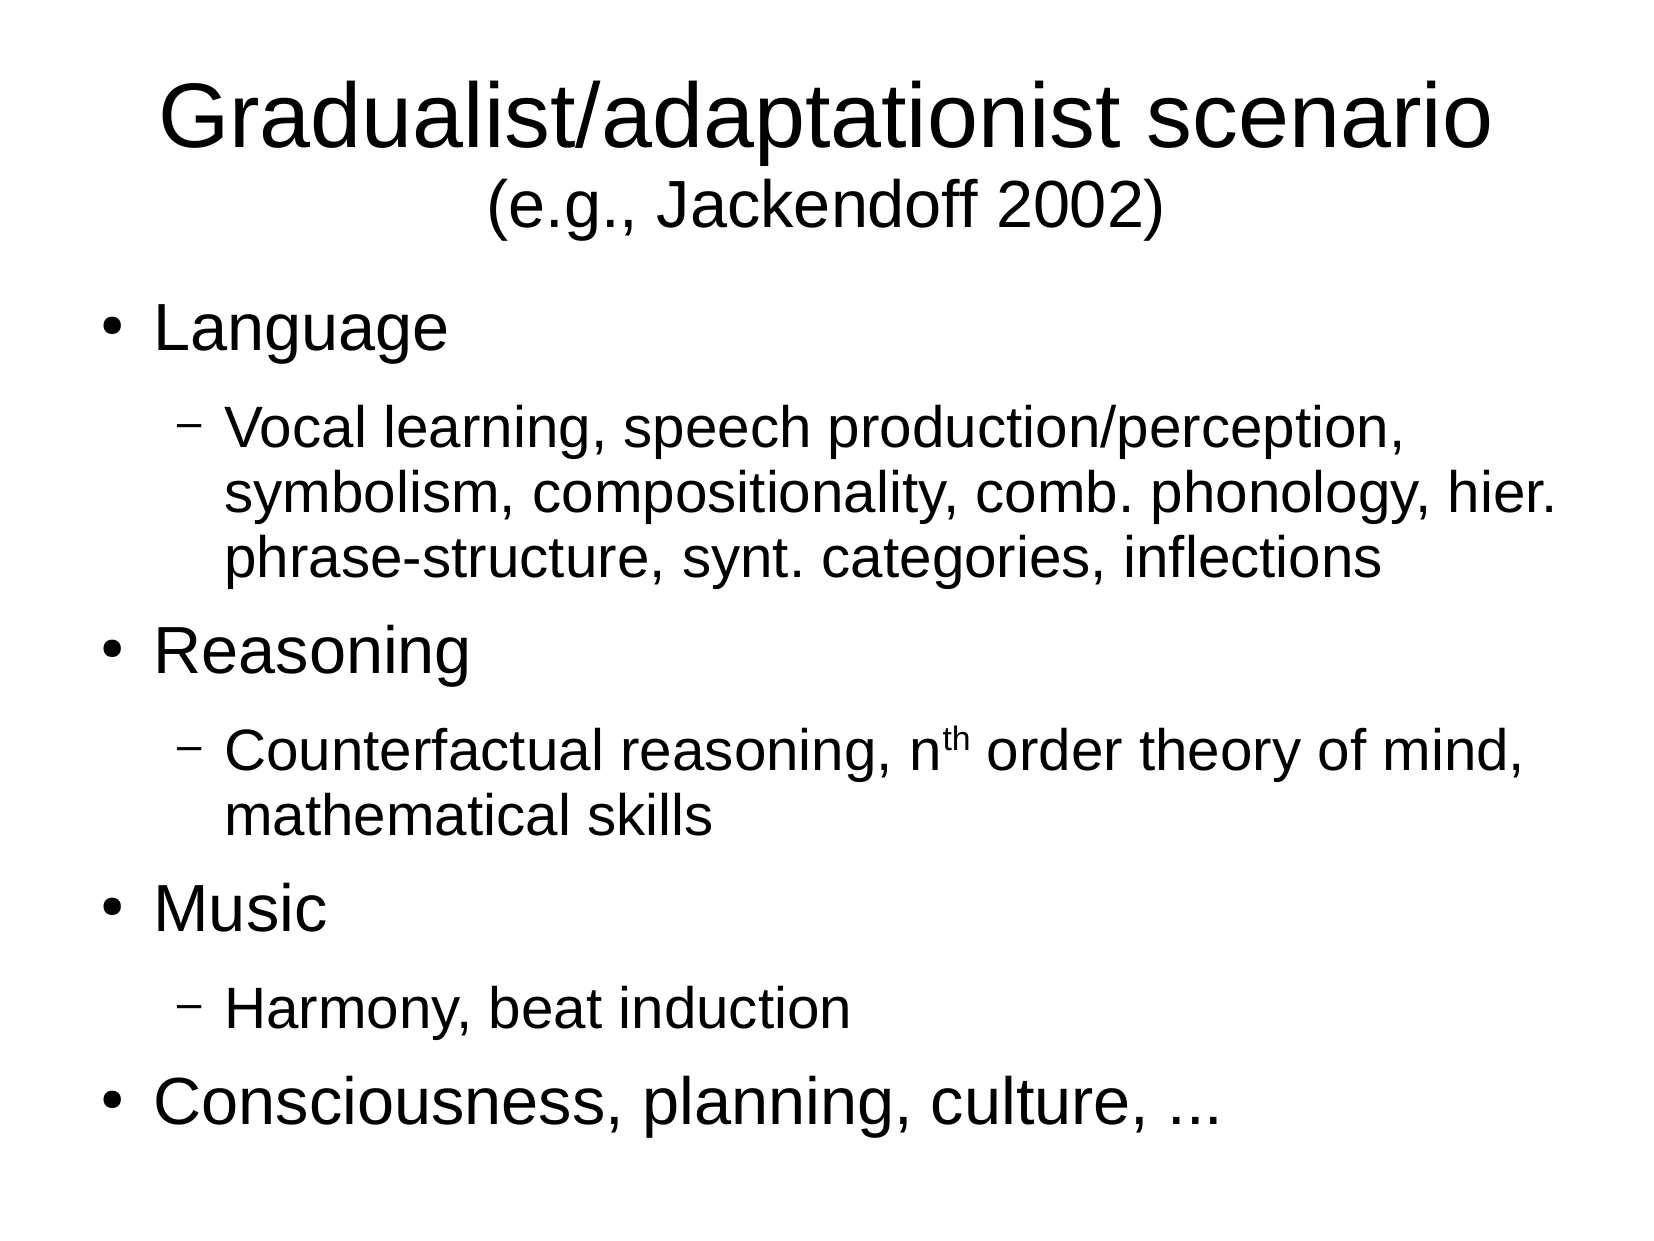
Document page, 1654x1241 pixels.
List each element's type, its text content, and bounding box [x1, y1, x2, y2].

list Language Vocal learning, speech production/perception, symbolism, compositionality, comb. phonology, hier. phrase-structure, synt. categories, inflections Reasoning Counterfactual reasoning, nth order theory of mind, mathematical skills Music Harmony, beat induction Consciousness, planning, culture, ... [82, 290, 1571, 1142]
title Gradualist/adaptationist scenario (e.g., Jackendoff 2002) [82, 49, 1571, 257]
